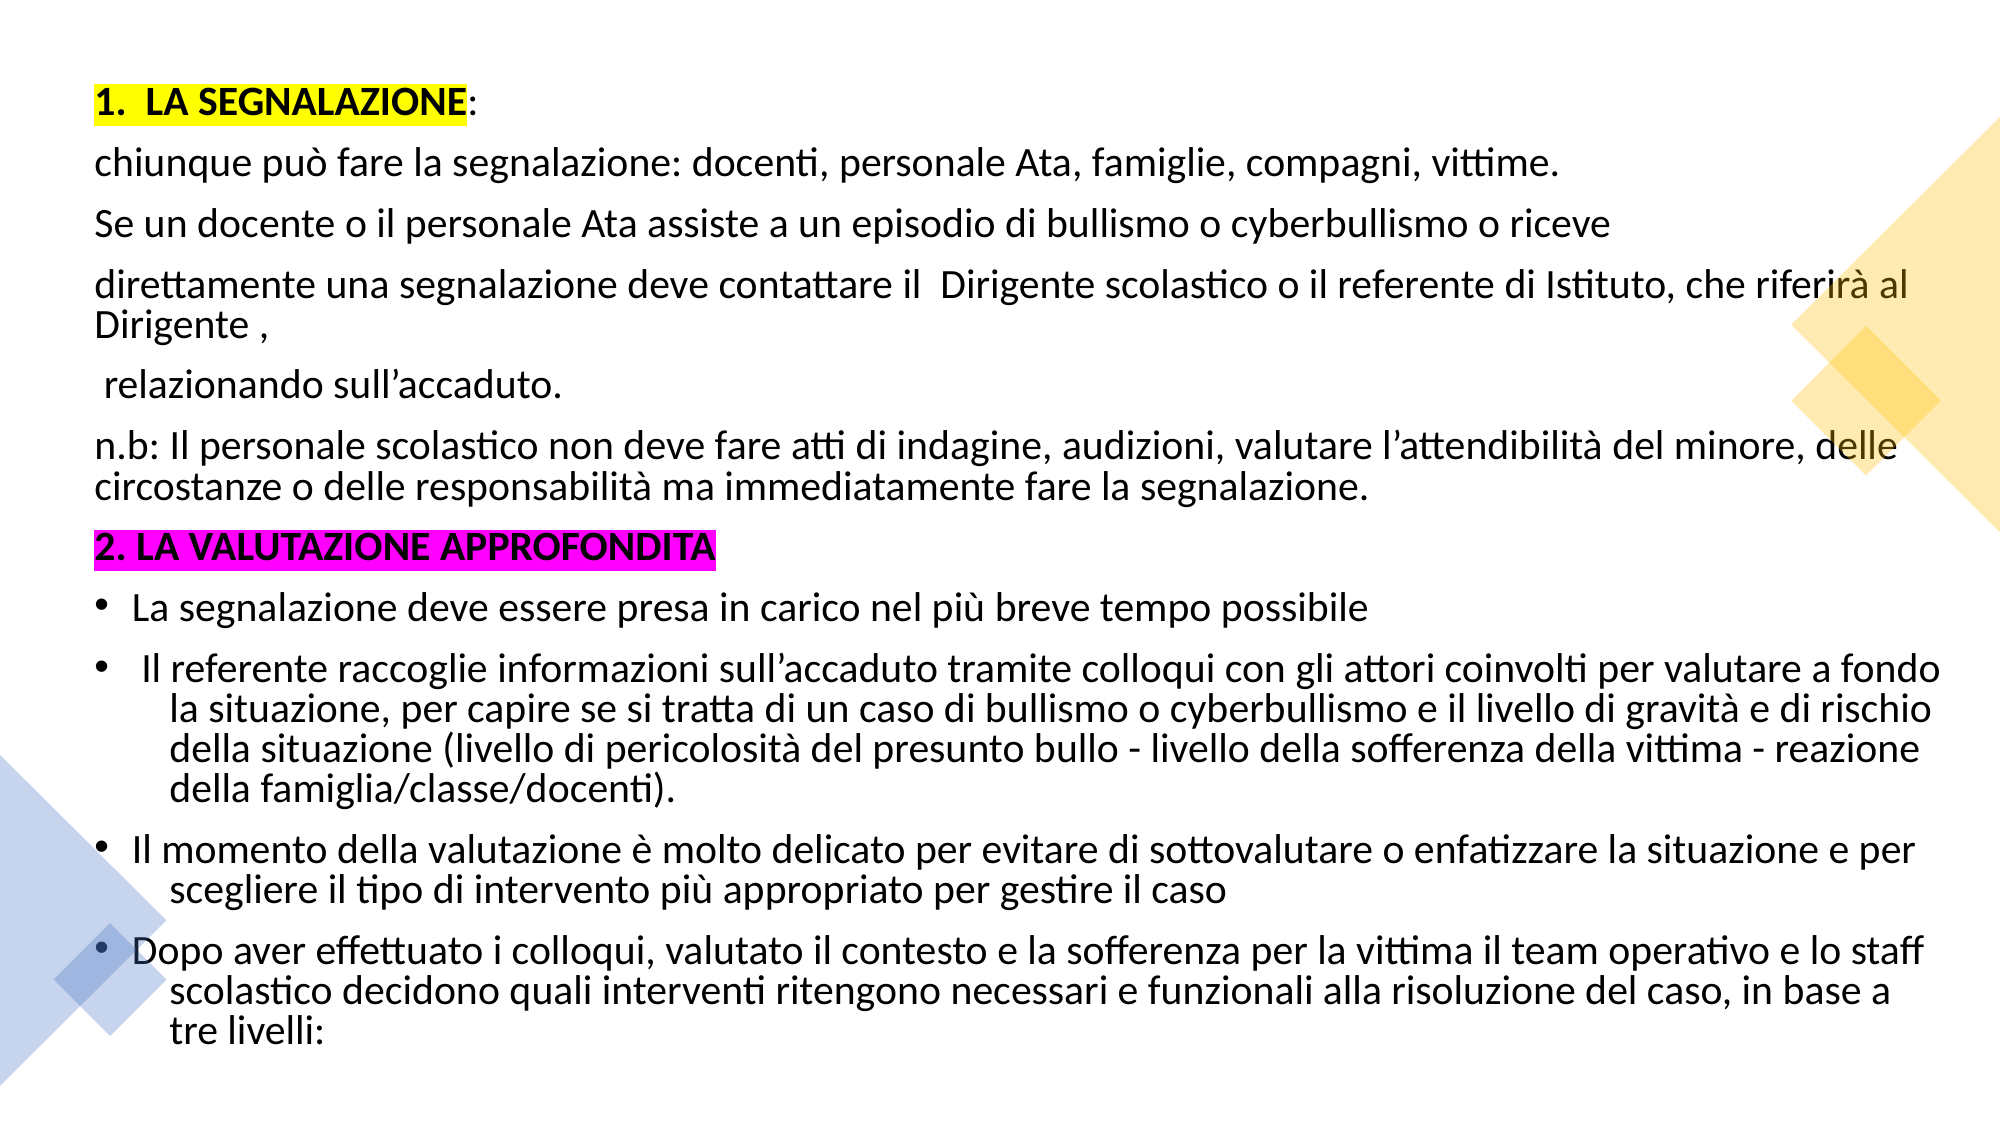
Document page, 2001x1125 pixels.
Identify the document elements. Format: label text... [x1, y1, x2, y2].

list 1. LA SEGNALAZIONE: chiunque può fare la segnalazione: docenti, personale Ata, famiglie, compagni, vittime. Se un docente o il personale Ata assiste a un episodio di bullismo o cyberbullismo o riceve direttamente una segnalazione deve contattare il Dirigente scolastico o il referente di Istituto, che riferirà al Dirigente , relazionando sull’accaduto. n.b: Il personale scolastico non deve fare atti di indagine, audizioni, valutare l’attendibilità del minore, delle circostanze o delle responsabilità ma immediatamente fare la segnalazione. 2. LA VALUTAZIONE APPROFONDITA La segnalazione deve essere presa in carico nel più breve tempo possibile Il referente raccoglie informazioni sull’accaduto tramite colloqui con gli attori coinvolti per valutare a fondo la situazione, per capire se si tratta di un caso di bullismo o cyberbullismo e il livello di gravità e di rischio della situazione (livello di pericolosità del presunto bullo - livello della sofferenza della vittima - reazione della famiglia/classe/docenti). Il momento della valutazione è molto delicato per evitare di sottovalutare o enfatizzare la situazione e per scegliere il tipo di intervento più appropriato per gestire il caso Dopo aver effettuato i colloqui, valutato il contesto e la sofferenza per la vittima il team operativo e lo staff scolastico decidono quali interventi ritengono necessari e funzionali alla risoluzione del caso, in base a tre livelli: [79, 75, 1958, 1102]
text_box [0, 0, 2000, 1125]
